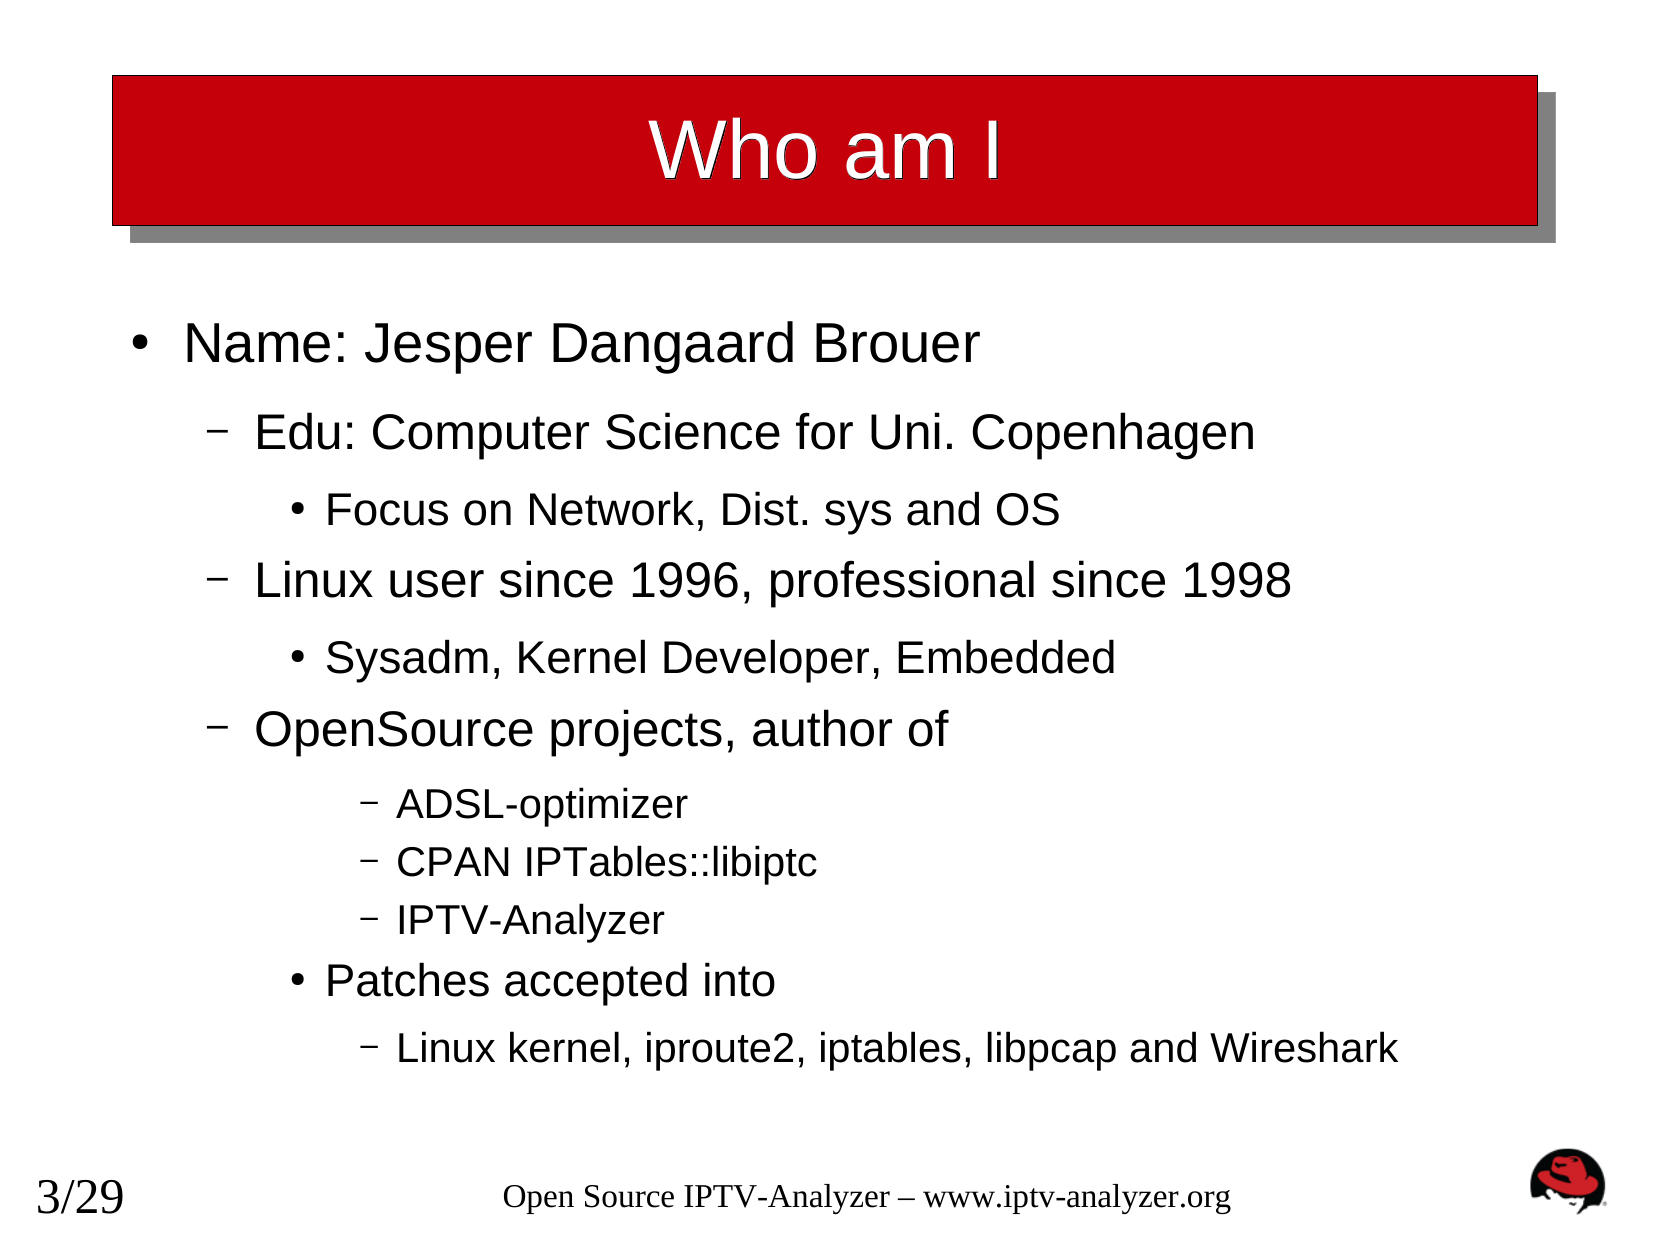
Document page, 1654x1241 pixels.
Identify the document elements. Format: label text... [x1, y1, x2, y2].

title Who am I [116, 75, 1538, 226]
list Name: Jesper Dangaard Brouer Edu: Computer Science for Uni. Copenhagen Focus on Network, Dist. sys and OS Linux user since 1996, professional since 1998 Sysadm, Kernel Developer, Embedded OpenSource projects, author of ADSL-optimizer CPAN IPTables::libiptc IPTV-Analyzer Patches accepted into Linux kernel, iproute2, iptables, libpcap and Wireshark [112, 311, 1538, 1100]
picture [1529, 1146, 1613, 1224]
